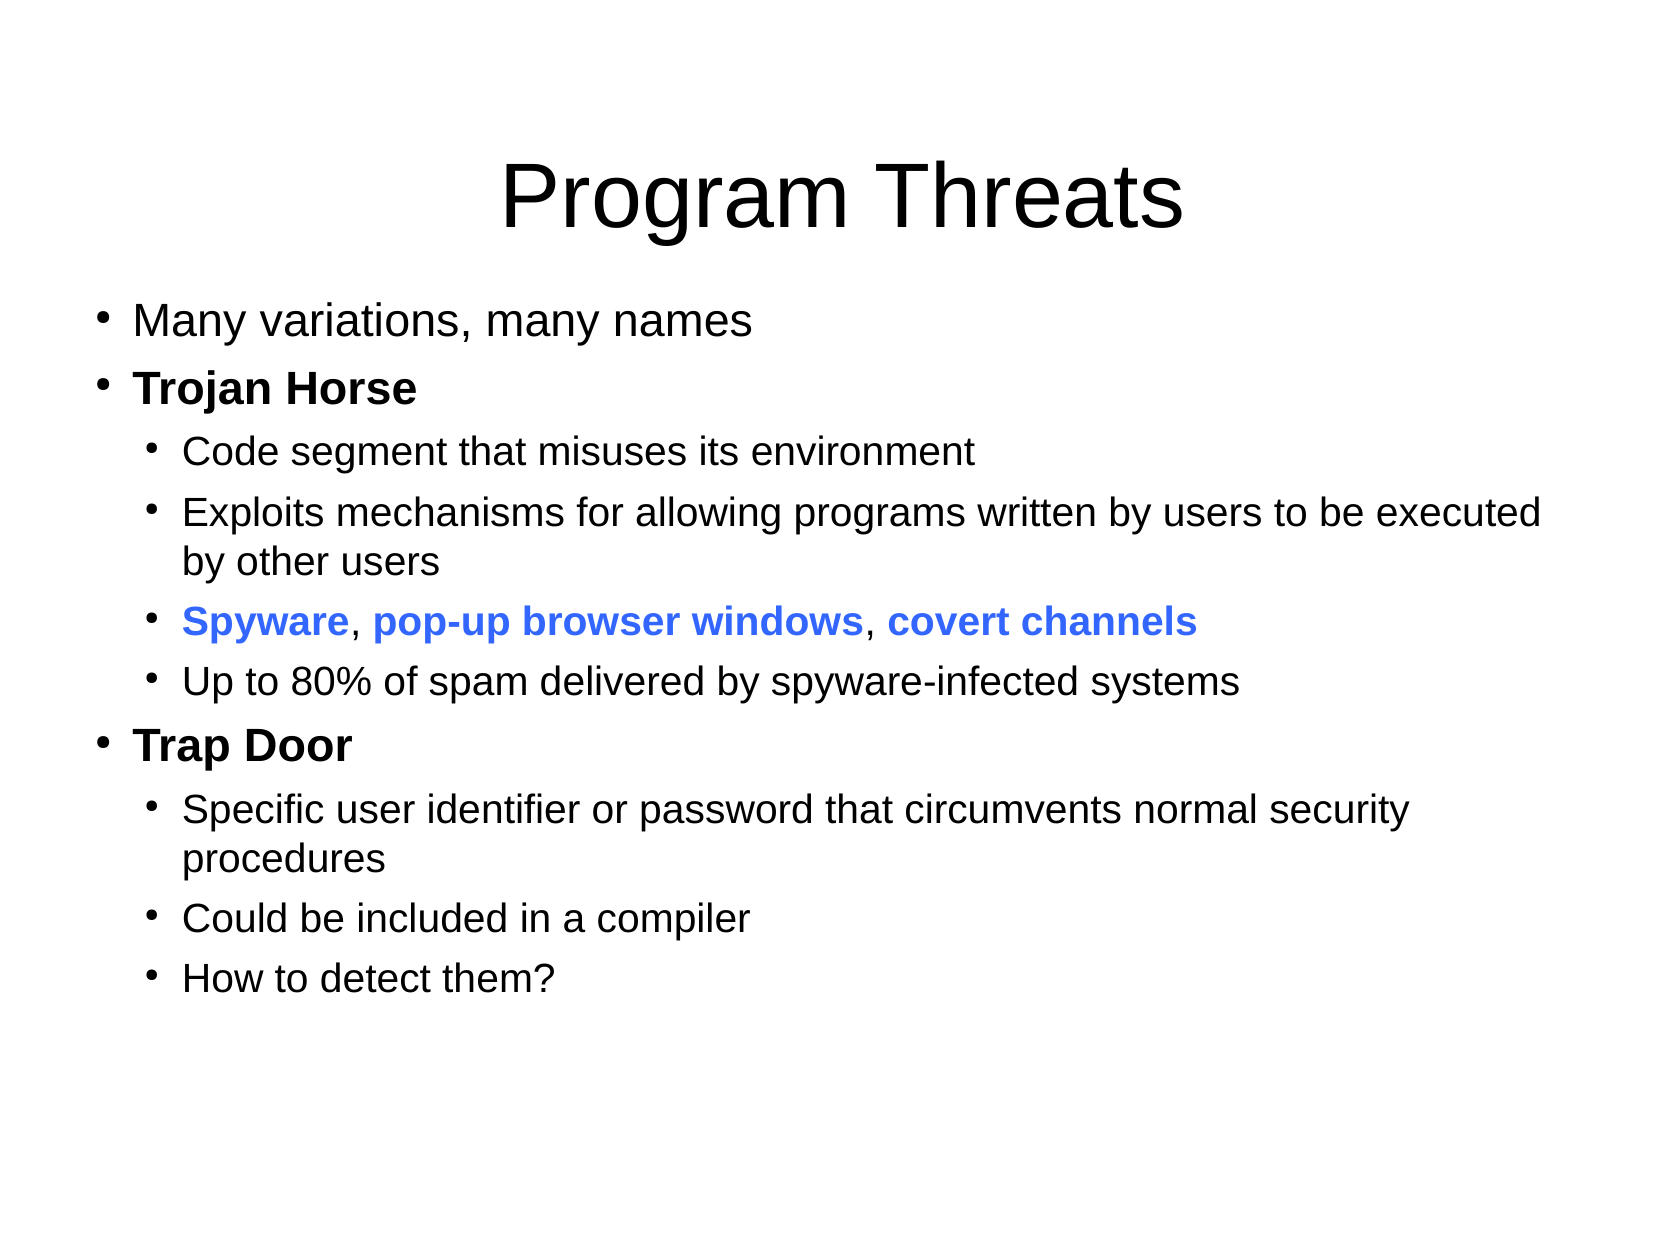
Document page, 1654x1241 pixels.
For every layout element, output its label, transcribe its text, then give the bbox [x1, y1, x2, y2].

title Program Threats [82, 49, 1571, 257]
list Many variations, many names Trojan Horse Code segment that misuses its environment Exploits mechanisms for allowing programs written by users to be executed by other users Spyware, pop-up browser windows, covert channels Up to 80% of spam delivered by spyware-infected systems Trap Door Specific user identifier or password that circumvents normal security procedures Could be included in a compiler How to detect them? [82, 290, 1571, 1010]
